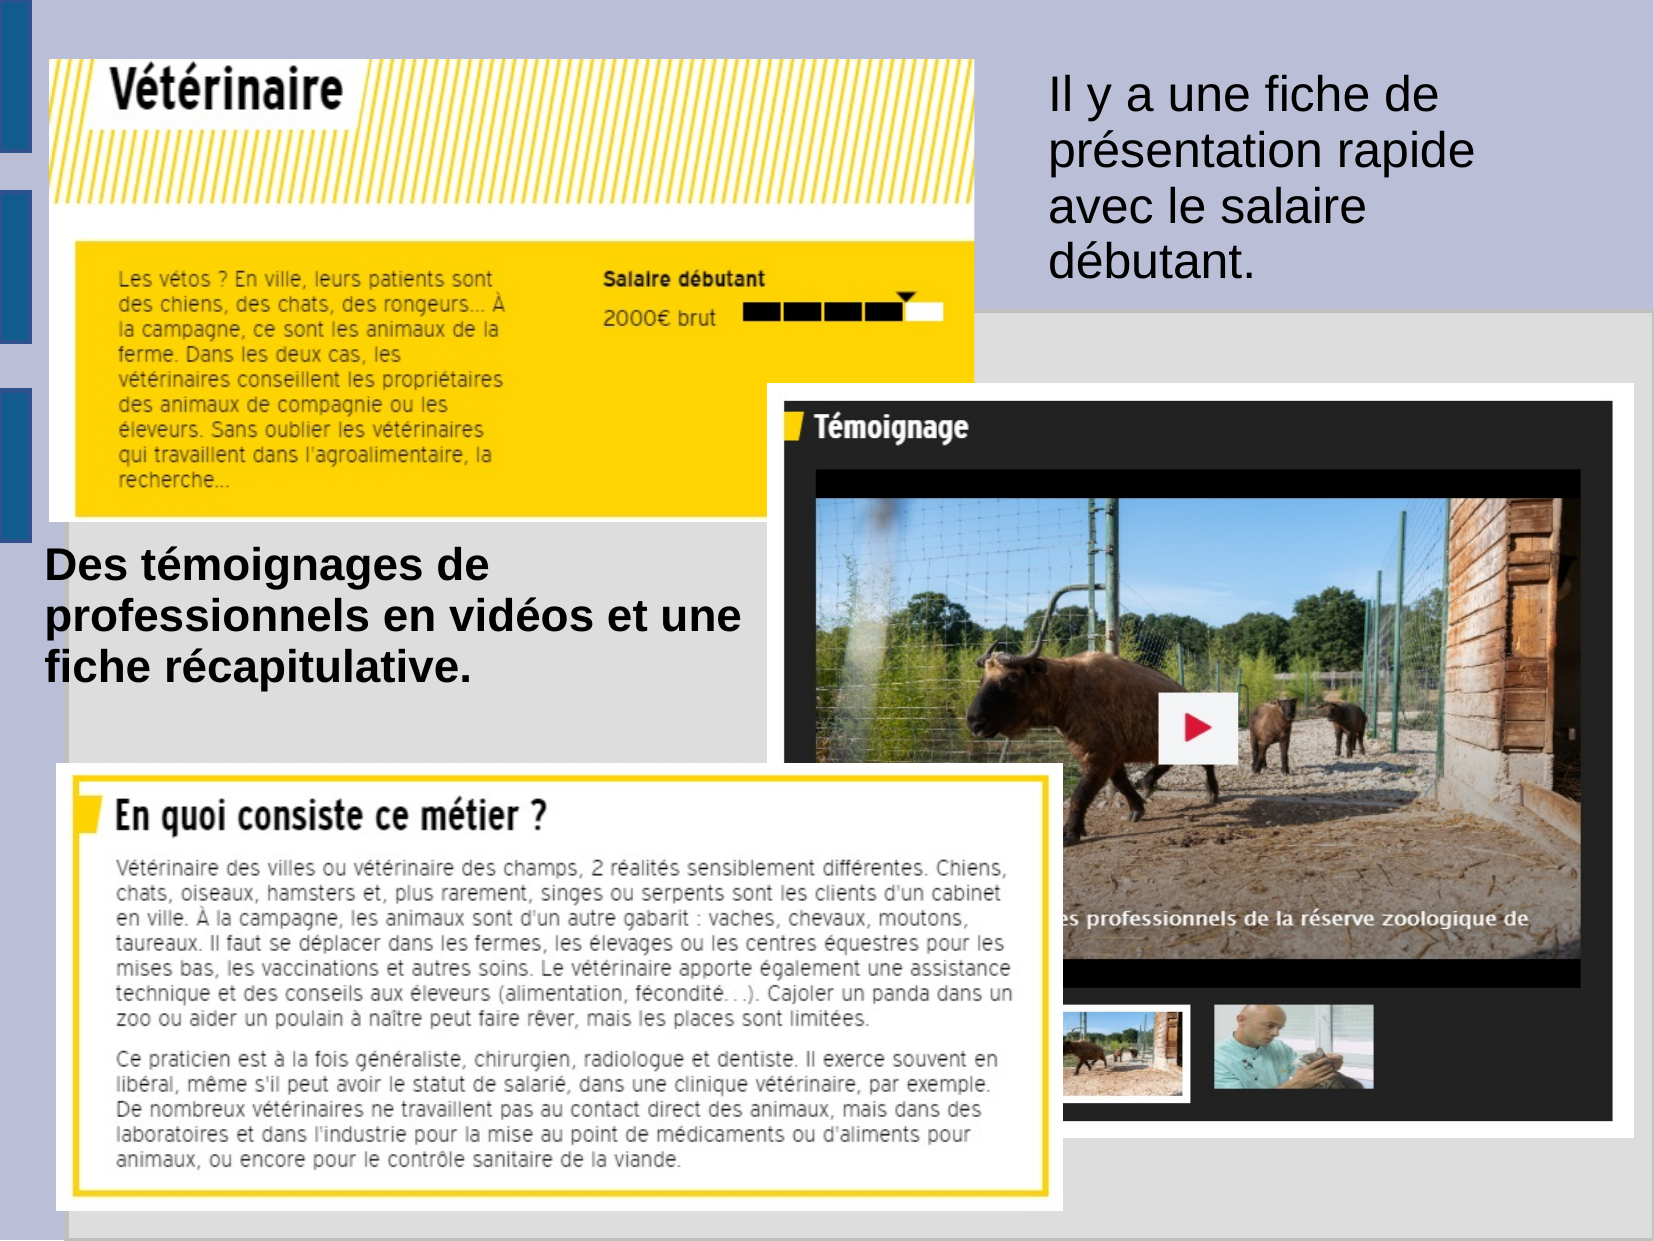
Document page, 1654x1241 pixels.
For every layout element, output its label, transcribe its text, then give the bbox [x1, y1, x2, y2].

text_box Il y a une fiche de présentation rapide avec le salaire débutant. [1033, 59, 1565, 297]
text_box Des témoignages de professionnels en vidéos et une fiche récapitulative. [29, 531, 768, 704]
picture [49, 59, 1634, 1211]
